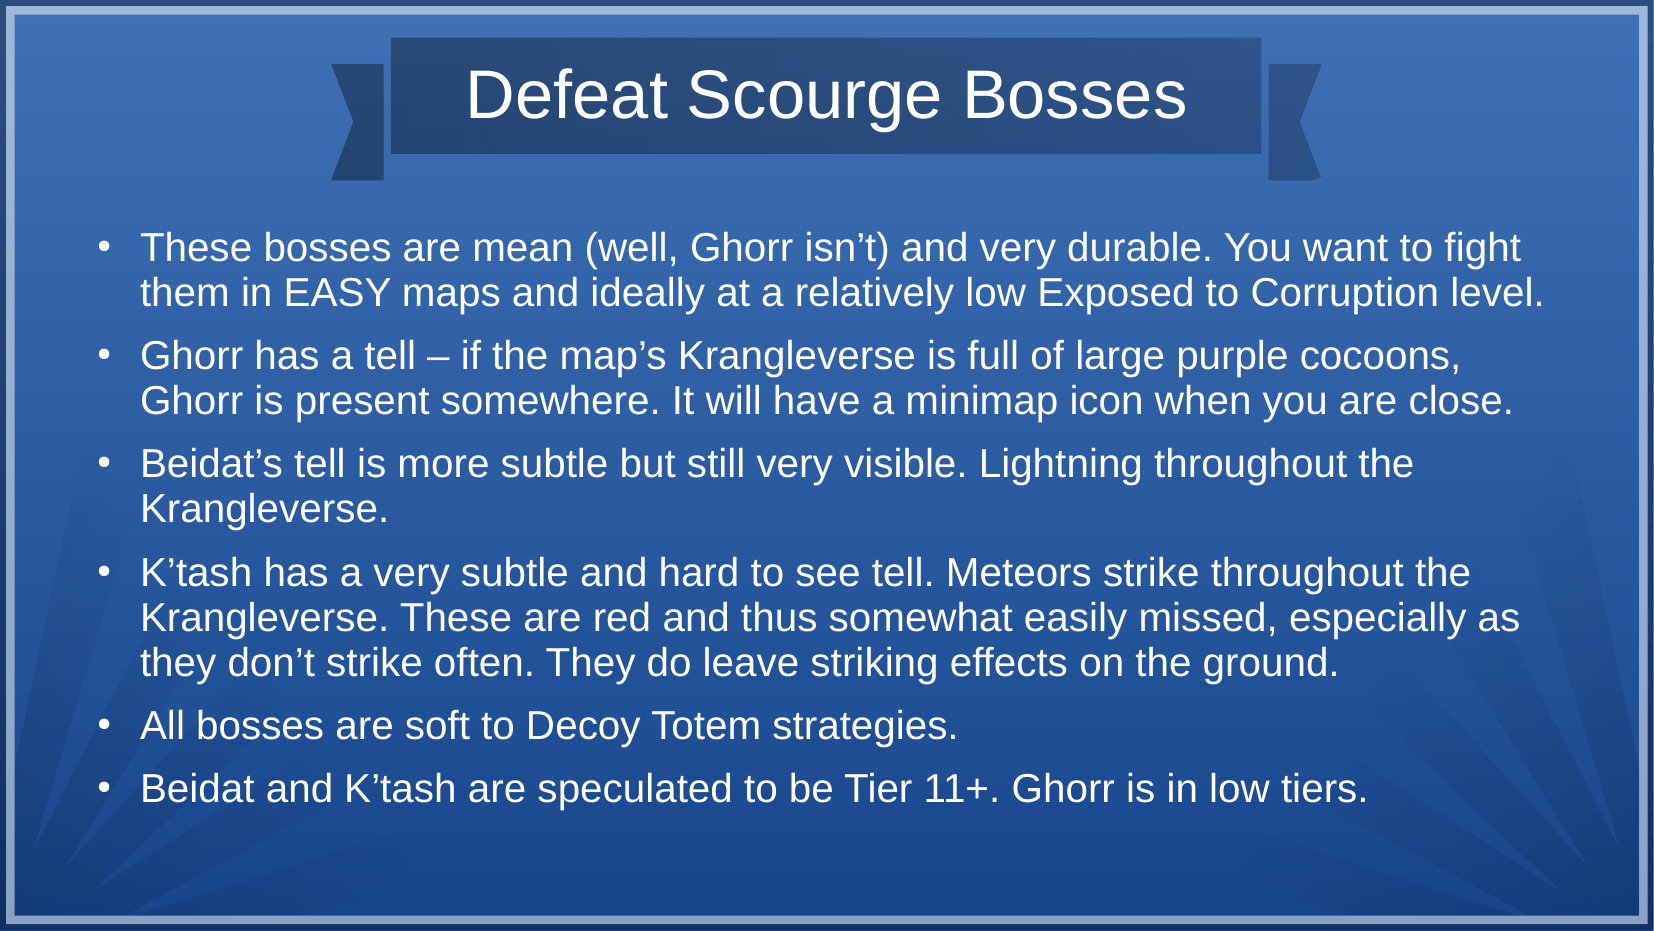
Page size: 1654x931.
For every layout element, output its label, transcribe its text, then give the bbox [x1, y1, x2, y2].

title Defeat Scourge Bosses [389, 35, 1264, 154]
list These bosses are mean (well, Ghorr isn’t) and very durable. You want to fight them in EASY maps and ideally at a relatively low Exposed to Corruption level. Ghorr has a tell – if the map’s Krangleverse is full of large purple cocoons, Ghorr is present somewhere. It will have a minimap icon when you are close. Beidat’s tell is more subtle but still very visible. Lightning throughout the Krangleverse. K’tash has a very subtle and hard to see tell. Meteors strike throughout the Krangleverse. These are red and thus somewhat easily missed, especially as they don’t strike often. They do leave striking effects on the ground. All bosses are soft to Decoy Totem strategies. Beidat and K’tash are speculated to be Tier 11+. Ghorr is in low tiers. [82, 224, 1571, 848]
